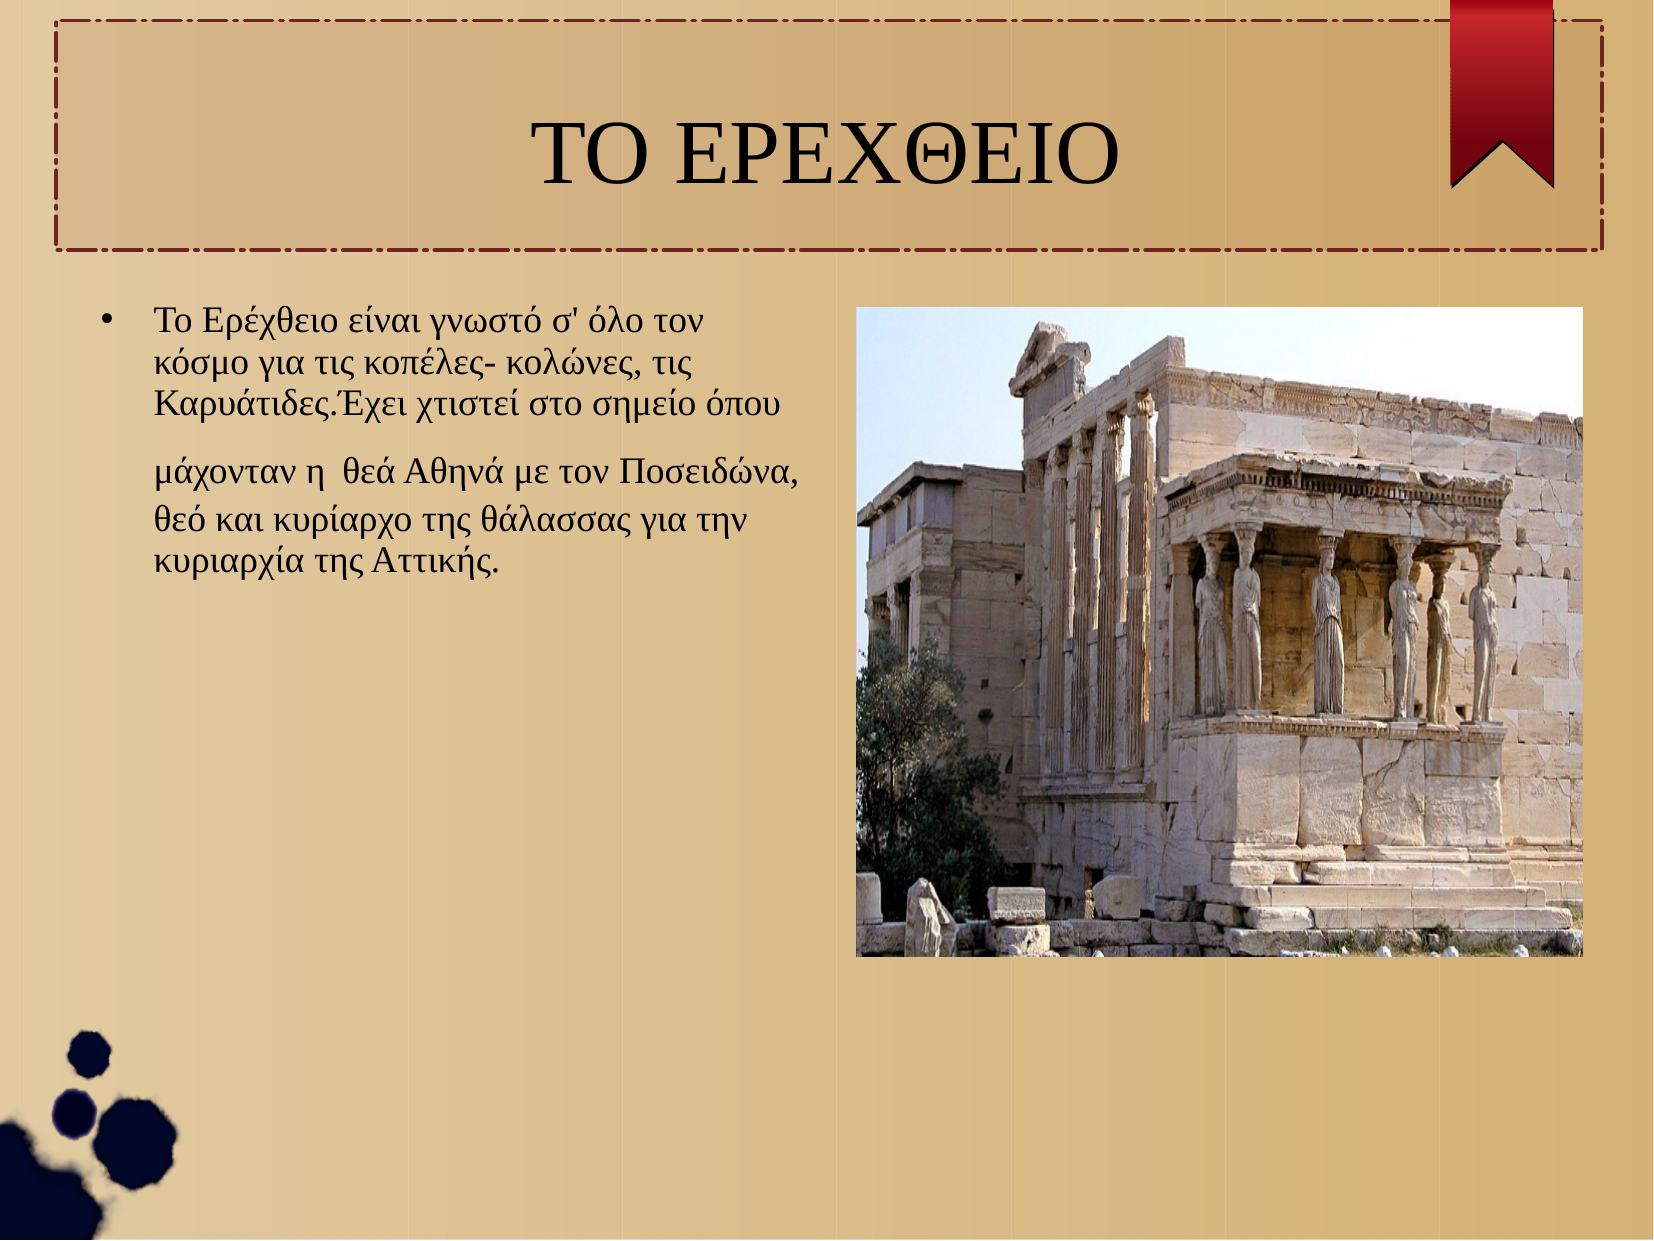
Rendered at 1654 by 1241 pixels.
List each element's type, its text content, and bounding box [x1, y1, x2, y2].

title ΤΟ ΕΡΕΧΘΕΙΟ [82, 49, 1571, 257]
list Το Ερέχθειο είναι γνωστό σ' όλο τον κόσμο για τις κοπέλες- κολώνες, τις Καρυάτιδες.Έχει χτιστεί στο σημείο όπου μάχονταν η θεά Αθηνά με τον Ποσειδώνα, θεό και κυρίαρχο της θάλασσας για την κυριαρχία της Αττικής. [82, 299, 809, 1019]
picture [856, 307, 1583, 957]
